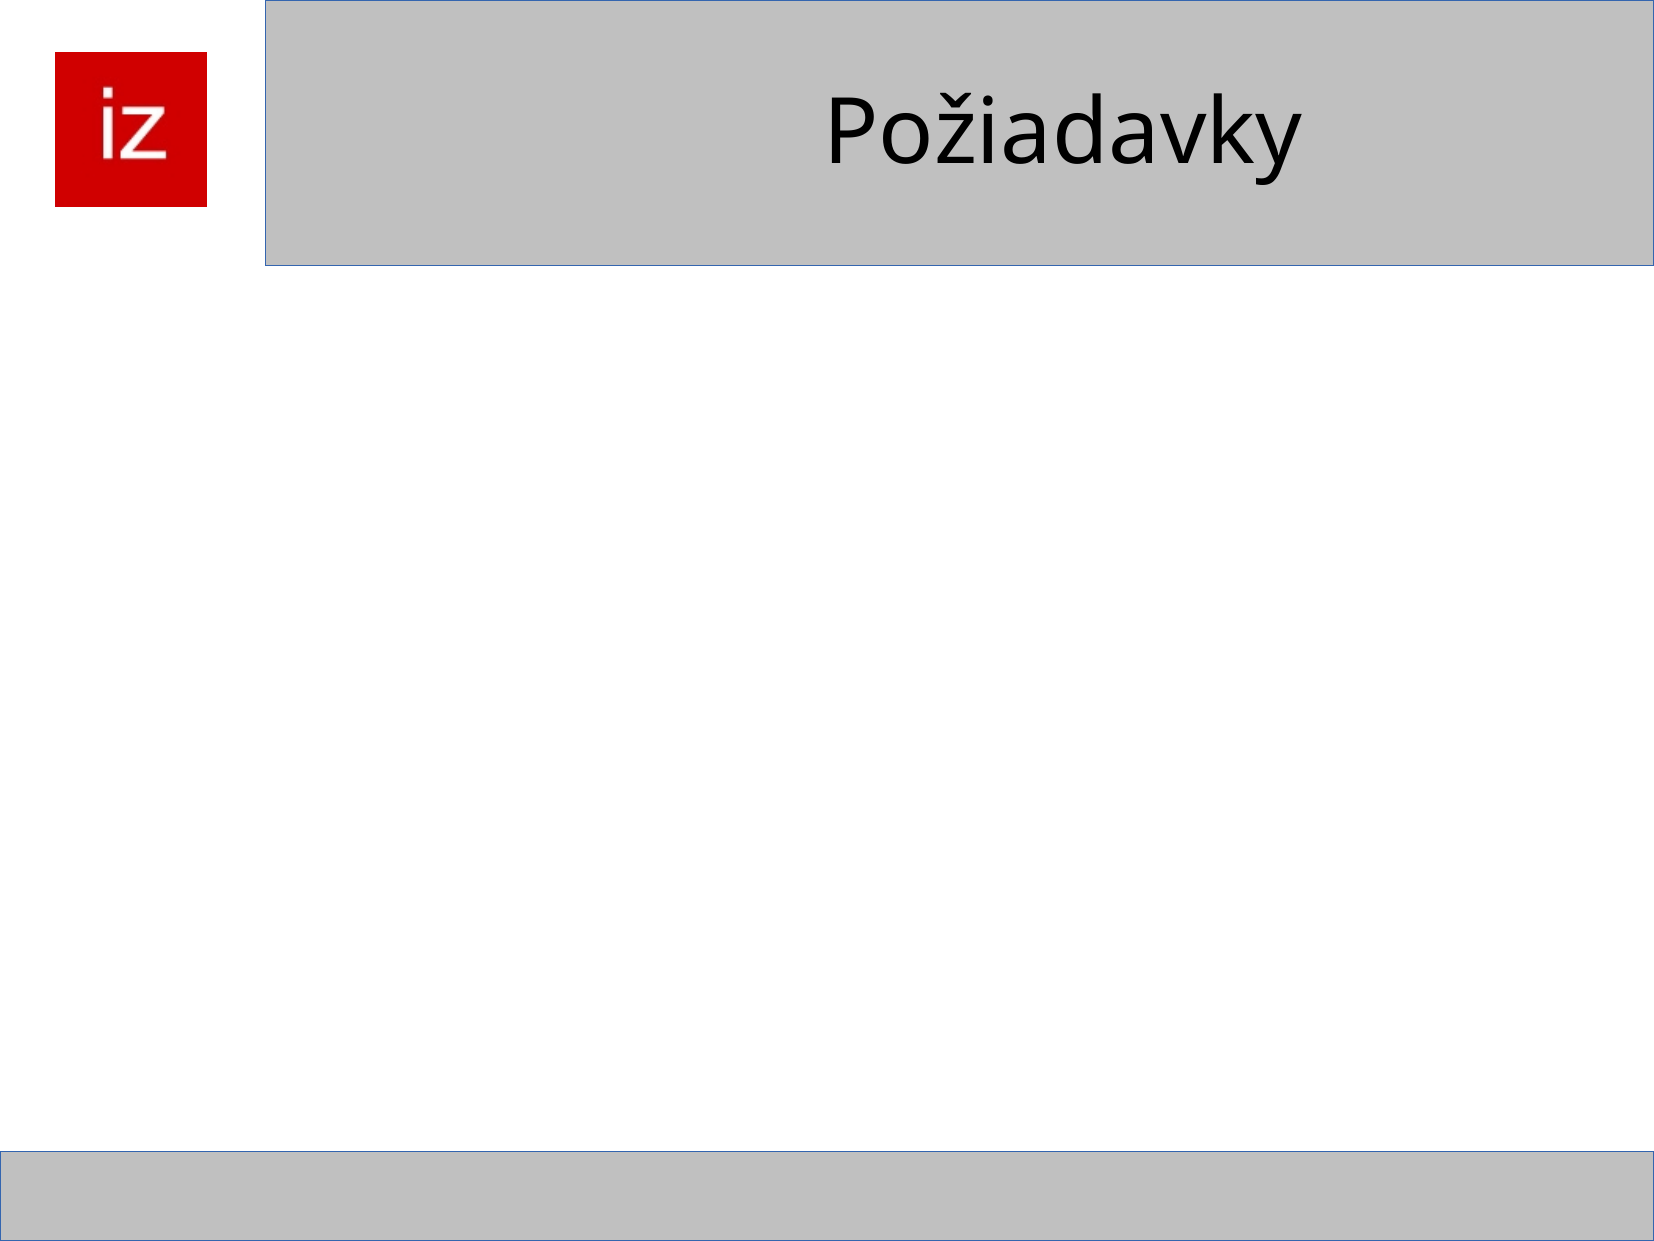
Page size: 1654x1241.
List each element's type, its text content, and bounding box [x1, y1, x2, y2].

title Požiadavky [561, 29, 1565, 237]
picture [55, 52, 207, 207]
